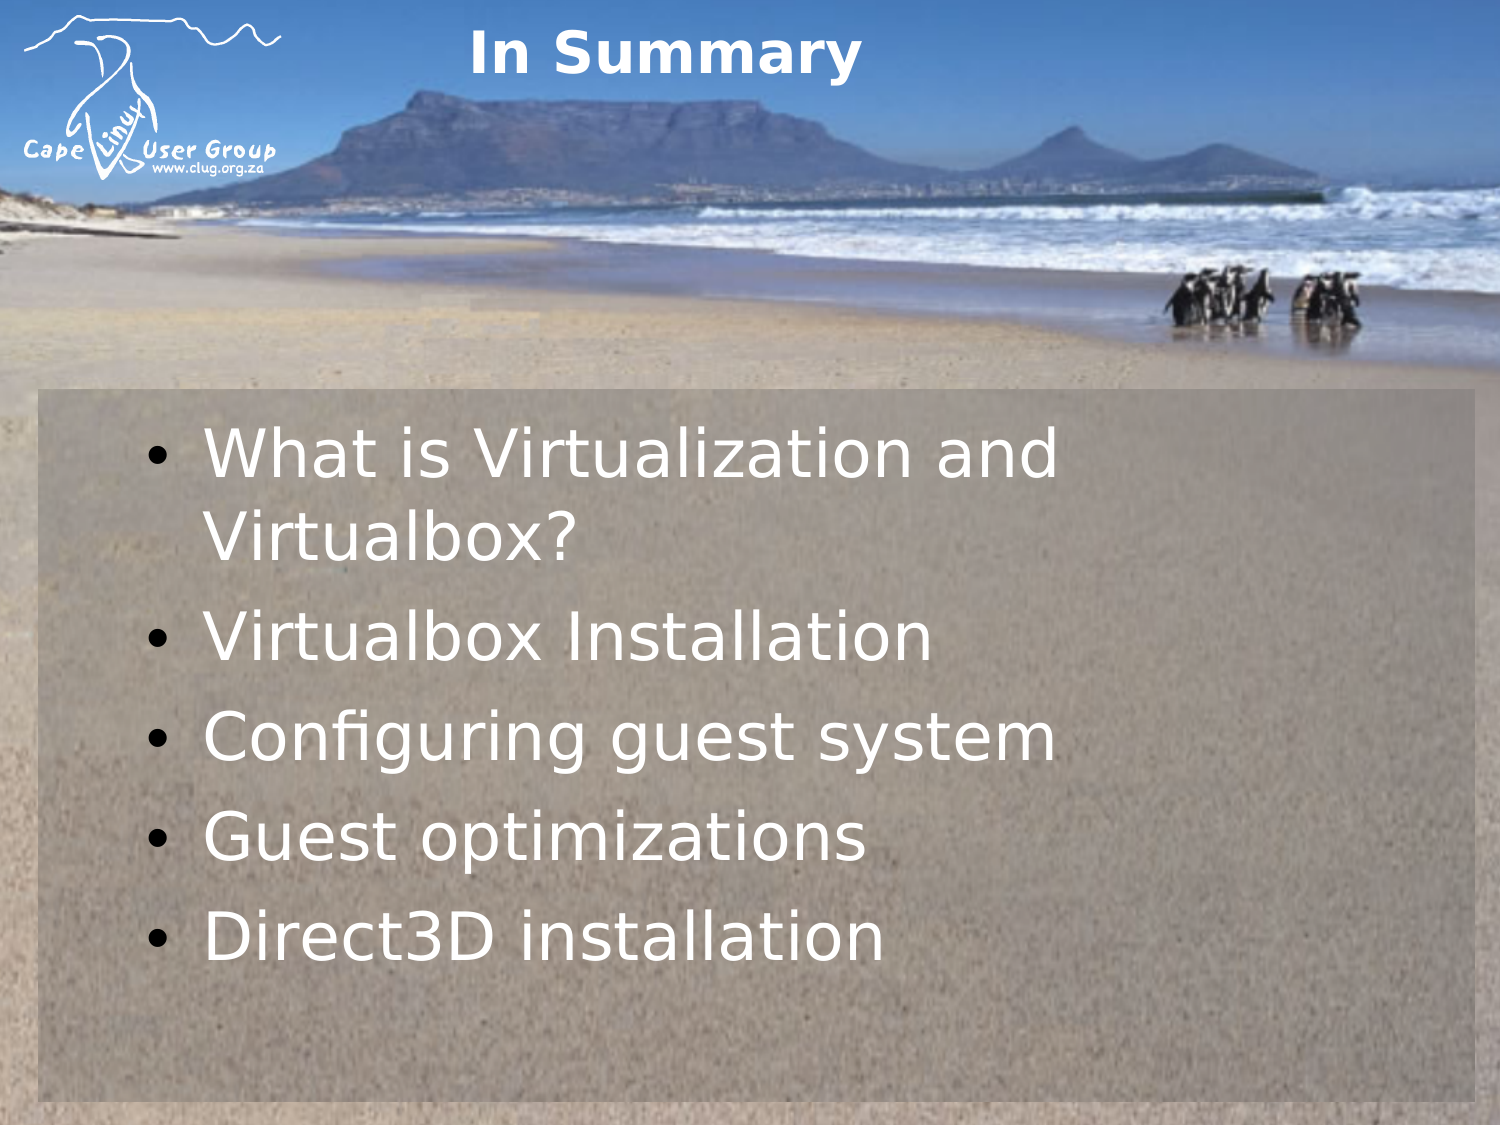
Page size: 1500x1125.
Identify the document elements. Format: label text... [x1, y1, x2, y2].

picture [0, 0, 1500, 1125]
title In Summary [468, 15, 1500, 88]
list What is Virtualization and Virtualbox? Virtualbox Installation Configuring guest system Guest optimizations Direct3D installation [89, 409, 1435, 1030]
